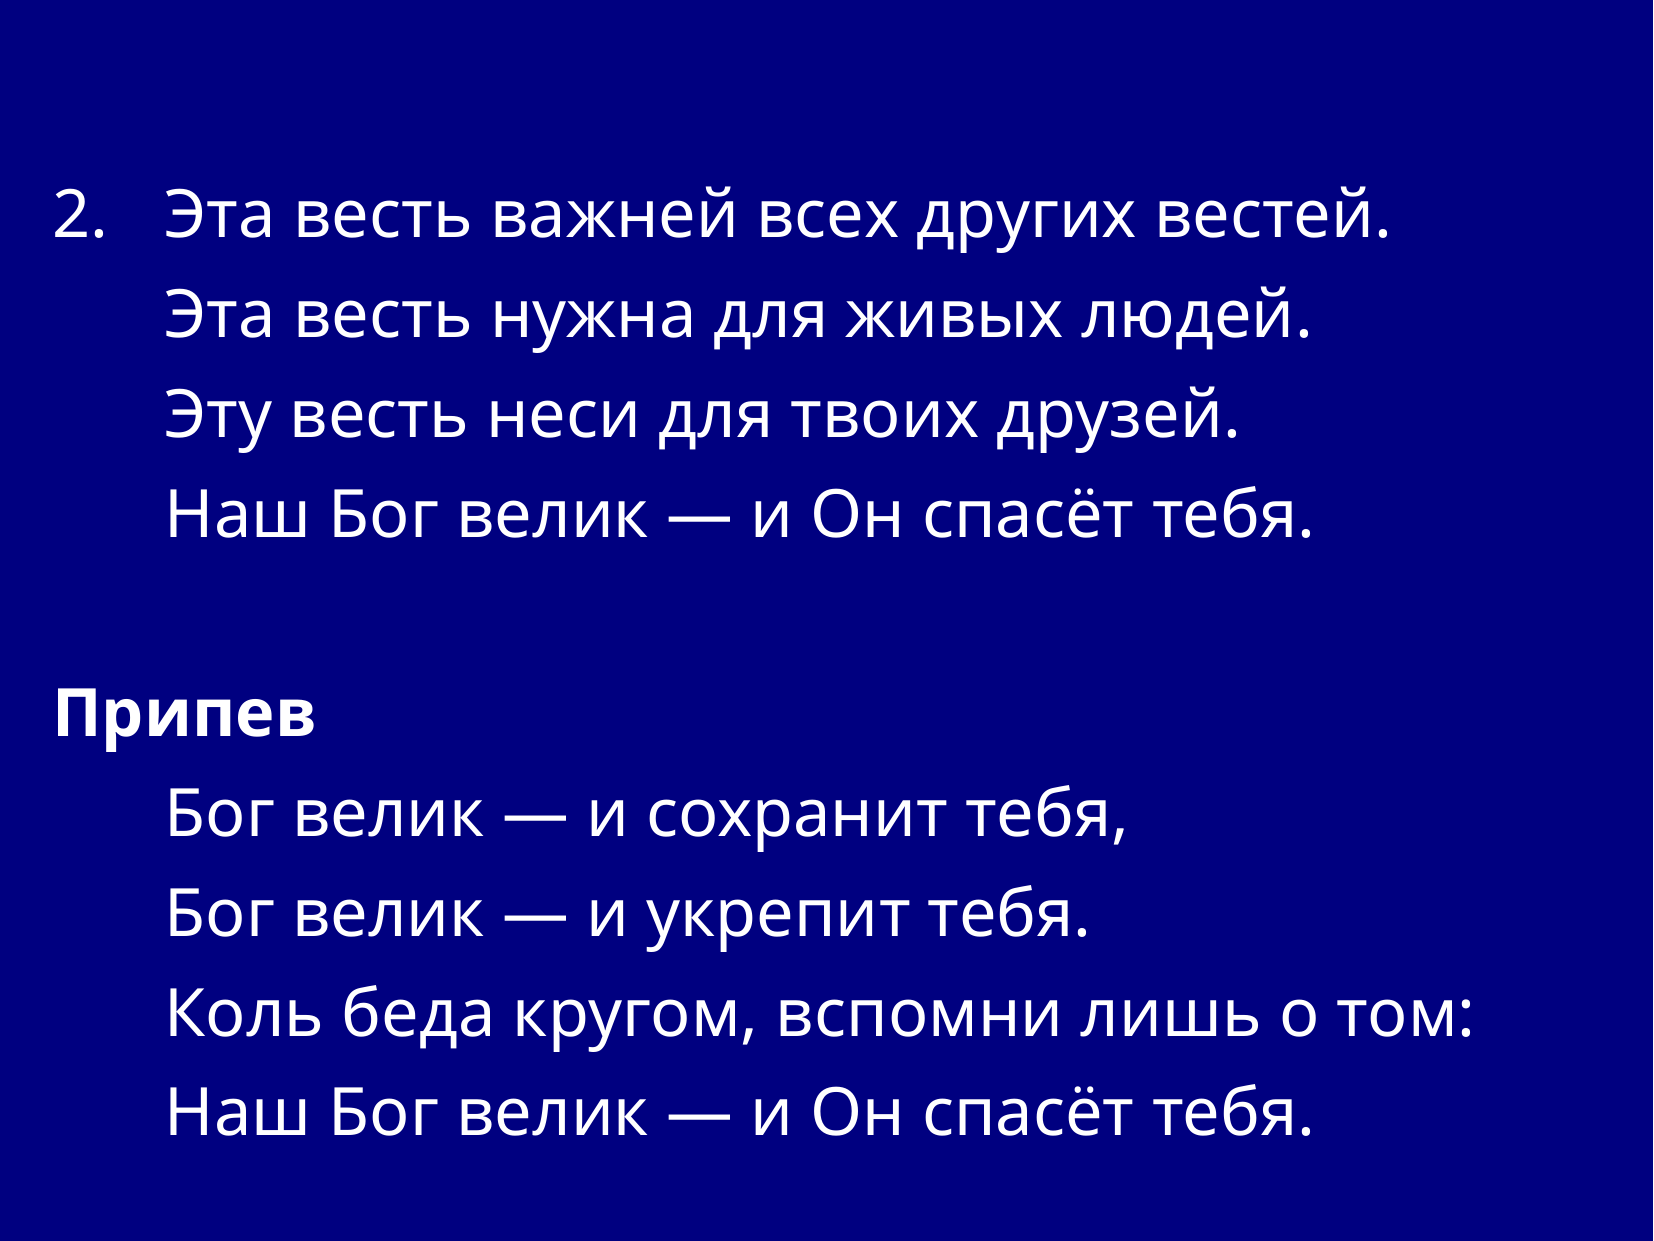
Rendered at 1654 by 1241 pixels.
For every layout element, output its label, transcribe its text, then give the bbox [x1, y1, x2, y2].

text_box 2. Эта весть важней всех других вестей. Эта весть нужна для живых людей. Эту весть неси для твоих друзей. Наш Бог велик — и Он спасёт тебя. Припев Бог велик — и сохранит тебя, Бог велик — и укрепит тебя. Коль беда кругом, вспомни лишь о том: Наш Бог велик — и Он спасёт тебя. [37, 150, 1653, 1163]
